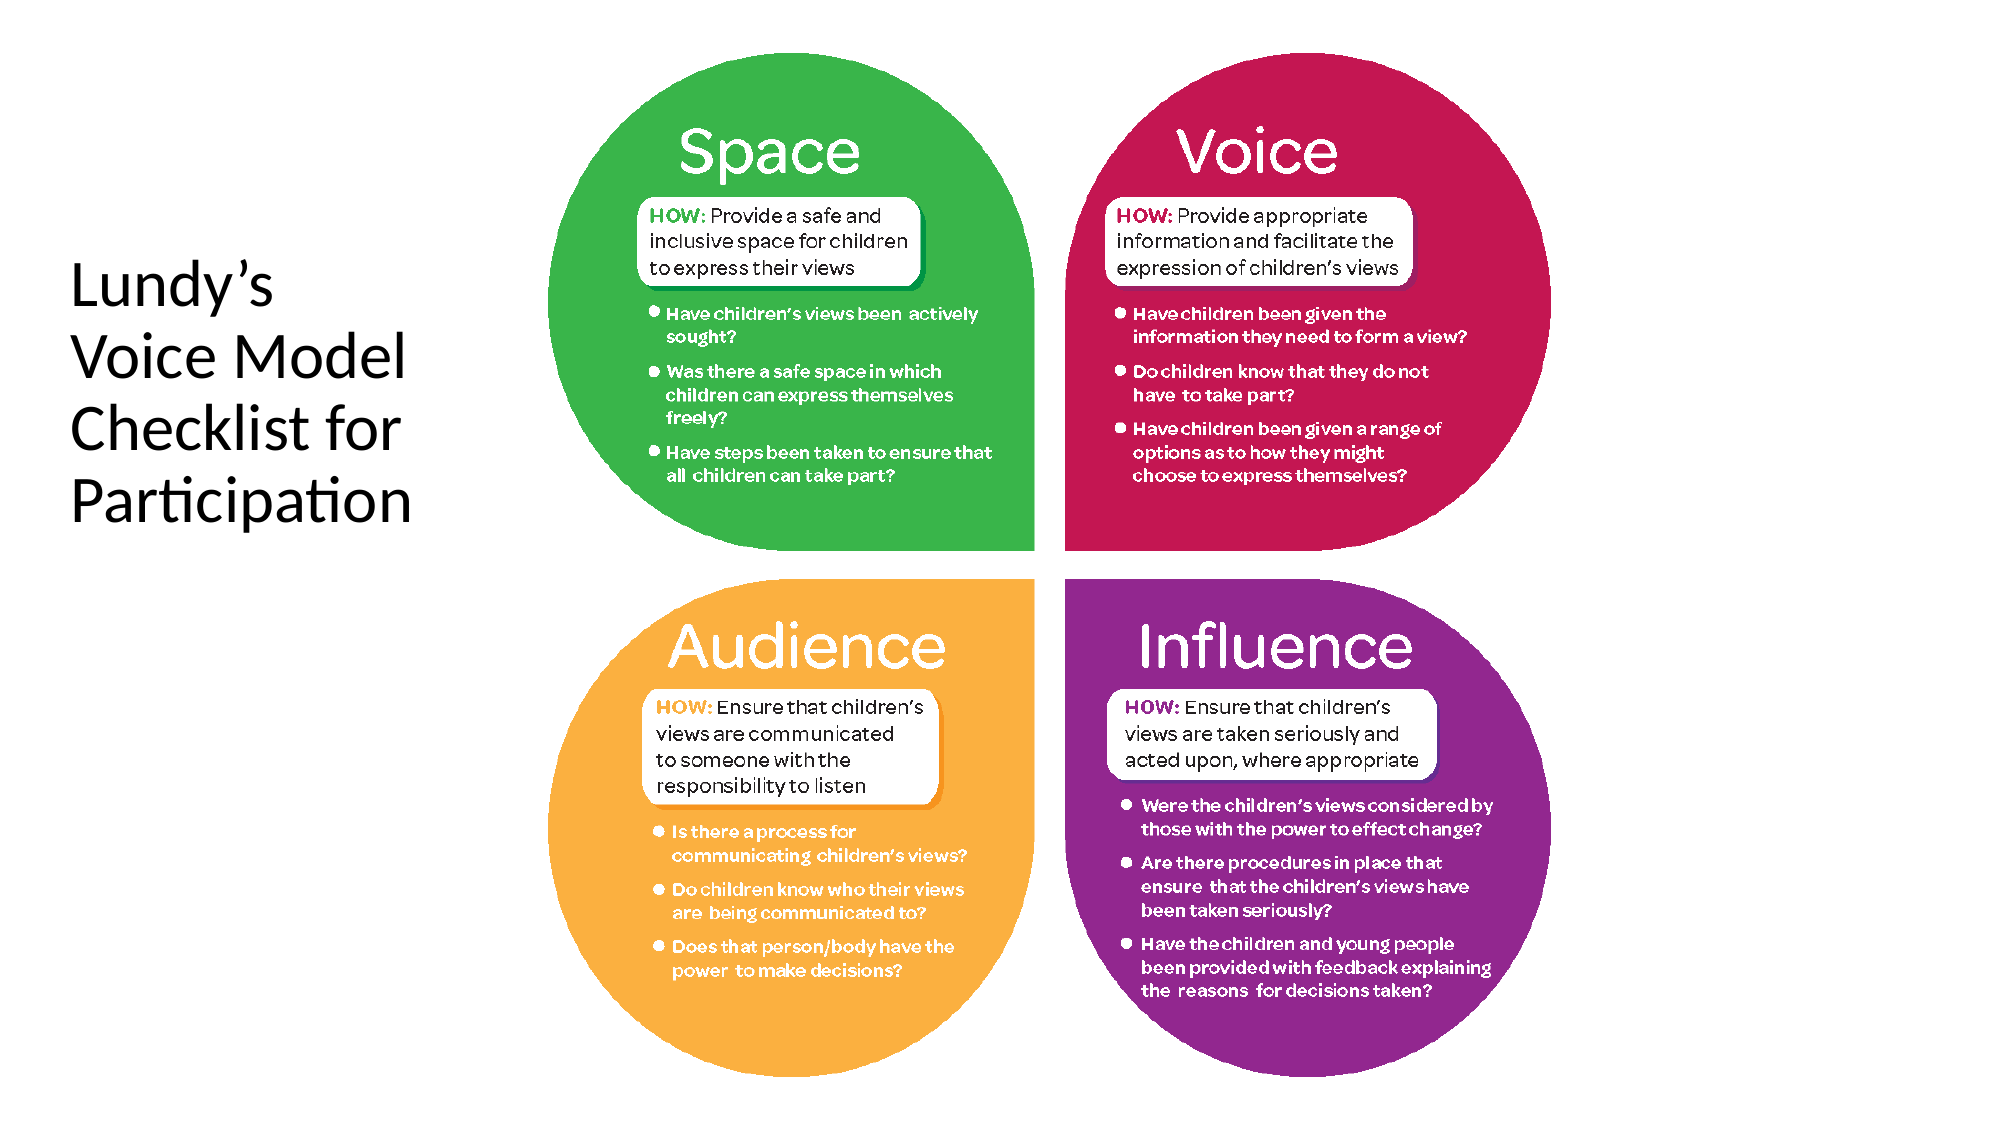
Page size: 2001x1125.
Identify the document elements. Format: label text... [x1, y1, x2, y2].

title Lundy’s Voice Model Checklist for Participation [55, 139, 445, 647]
picture [454, 9, 1656, 1125]
